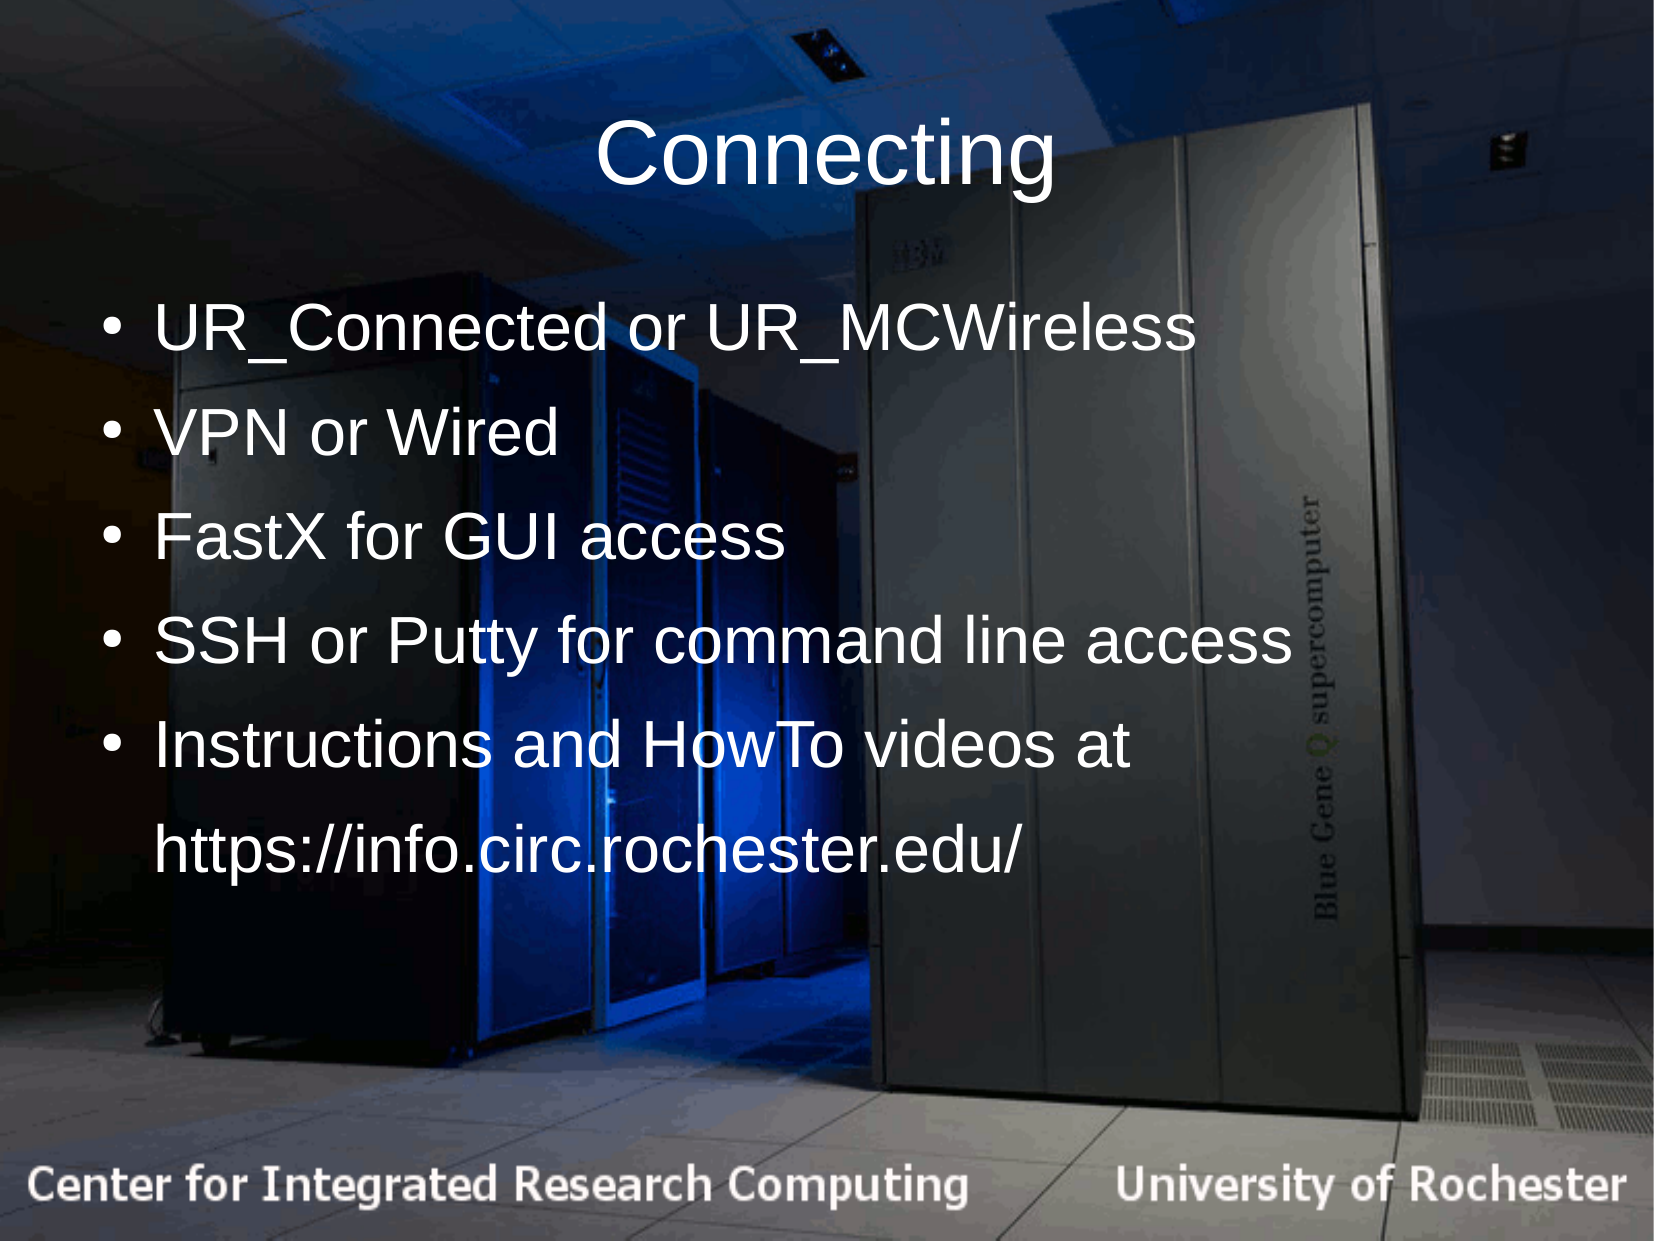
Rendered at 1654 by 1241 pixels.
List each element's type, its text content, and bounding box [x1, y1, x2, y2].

picture [0, 0, 1654, 1241]
list UR_Connected or UR_MCWireless VPN or Wired FastX for GUI access SSH or Putty for command line access Instructions and HowTo videos at https://info.circ.rochester.edu/ [82, 290, 1571, 1010]
title Connecting [82, 49, 1571, 257]
